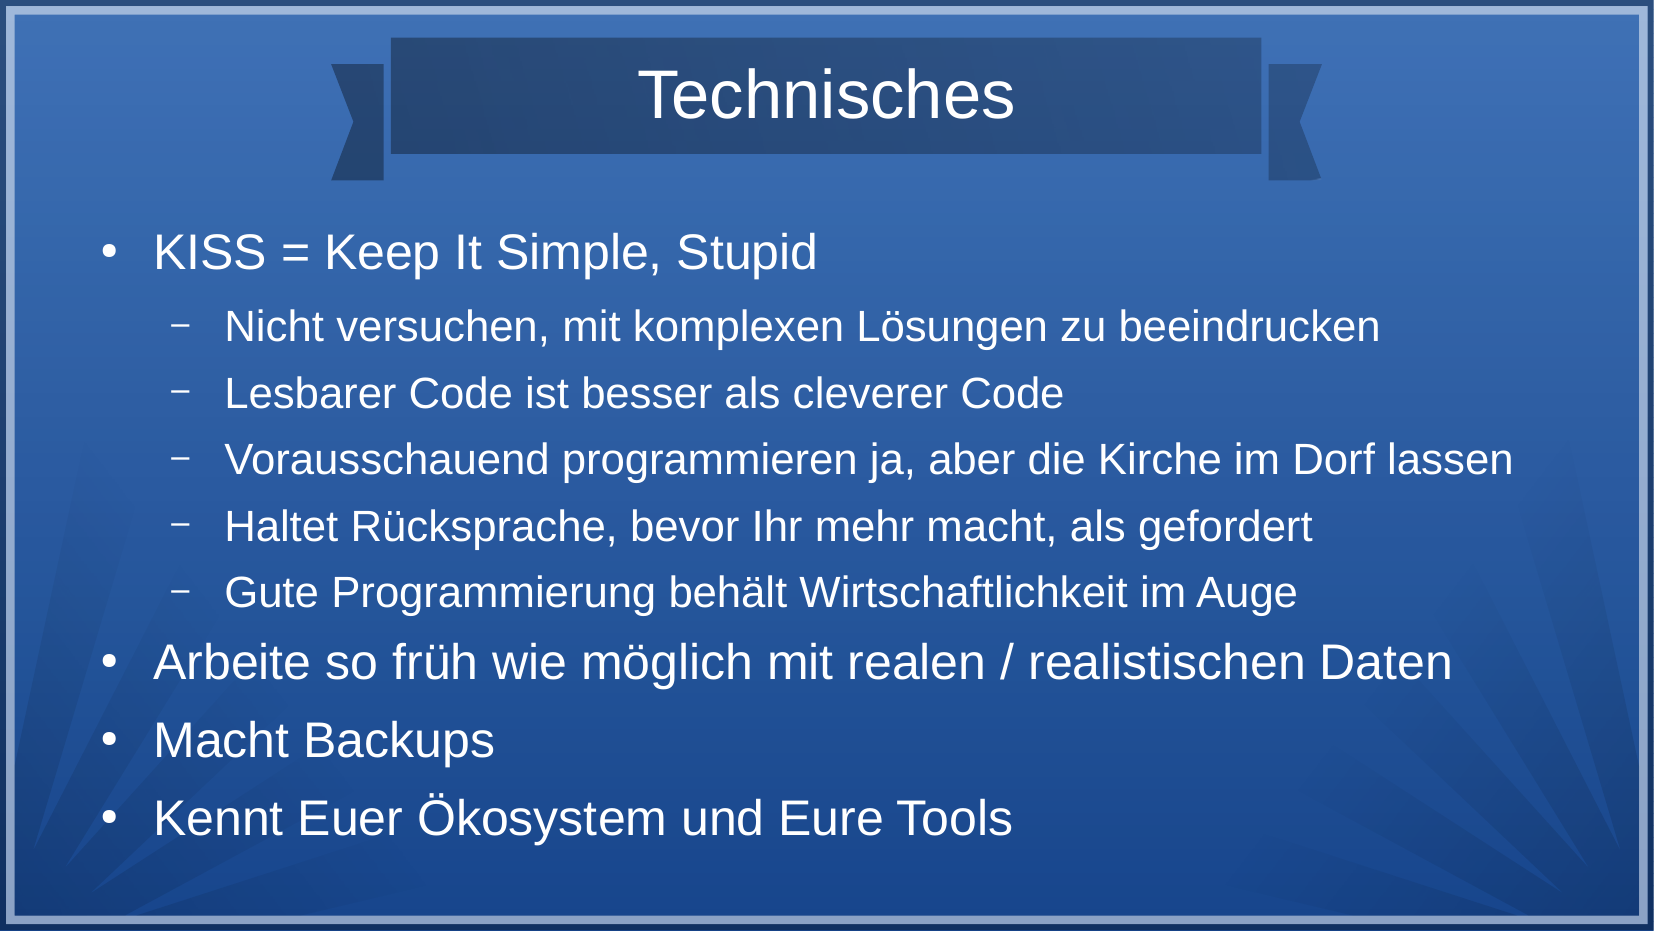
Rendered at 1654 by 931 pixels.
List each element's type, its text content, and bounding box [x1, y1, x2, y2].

title Technisches [389, 35, 1264, 154]
list KISS = Keep It Simple, Stupid Nicht versuchen, mit komplexen Lösungen zu beeindrucken Lesbarer Code ist besser als cleverer Code Vorausschauend programmieren ja, aber die Kirche im Dorf lassen Haltet Rücksprache, bevor Ihr mehr macht, als gefordert Gute Programmierung behält Wirtschaftlichkeit im Auge Arbeite so früh wie möglich mit realen / realistischen Daten Macht Backups Kennt Euer Ökosystem und Eure Tools [82, 224, 1571, 848]
